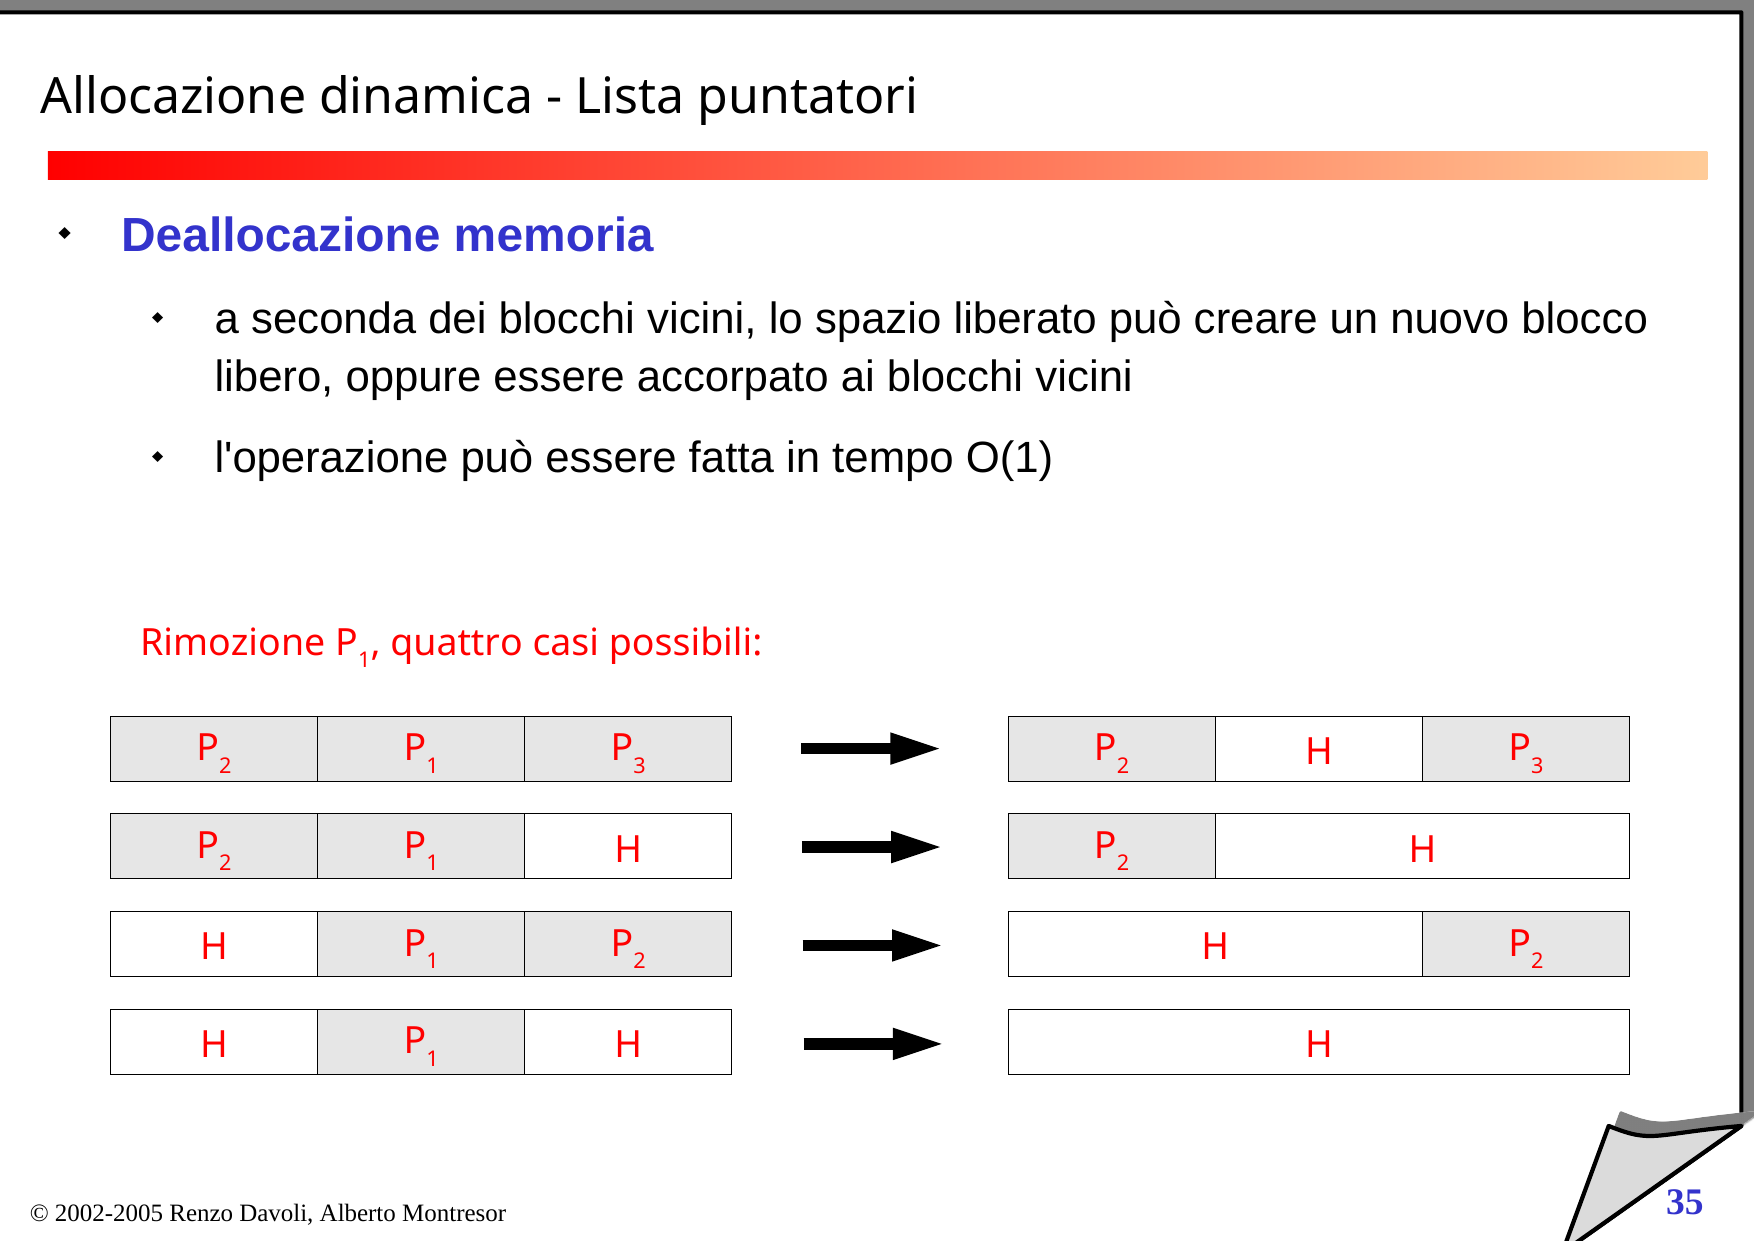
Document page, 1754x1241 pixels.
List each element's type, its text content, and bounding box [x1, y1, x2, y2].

text_box H [1215, 813, 1630, 879]
text_box Rimozione P1, quattro casi possibili: [140, 612, 853, 679]
text_box P1 [317, 911, 524, 977]
text_box P1 [317, 813, 524, 879]
text_box H [524, 1009, 732, 1075]
text_box H [1008, 1009, 1630, 1075]
text_box P1 [317, 716, 524, 782]
list Deallocazione memoria a seconda dei blocchi vicini, lo spazio liberato può creare un nuovo blocco libero, oppure essere accorpato ai blocchi vicini l'operazione può essere fatta in tempo O(1) [58, 206, 1696, 586]
text_box P2 [524, 911, 732, 977]
text_box P2 [110, 813, 317, 879]
text_box P2 [1008, 813, 1215, 879]
text_box H [524, 813, 732, 879]
text_box P3 [1422, 716, 1630, 782]
text_box MMU [750, 152, 754, 179]
text_box P2 [1422, 911, 1630, 977]
text_box P3 [524, 716, 732, 782]
text_box H [1008, 911, 1422, 977]
text_box H [110, 1009, 317, 1075]
title Allocazione dinamica - Lista puntatori [40, 49, 1714, 144]
text_box P1 [317, 1009, 524, 1075]
text_box P2 [110, 716, 317, 782]
text_box P2 [1008, 716, 1215, 782]
text_box H [110, 911, 317, 977]
text_box H [1215, 716, 1422, 782]
